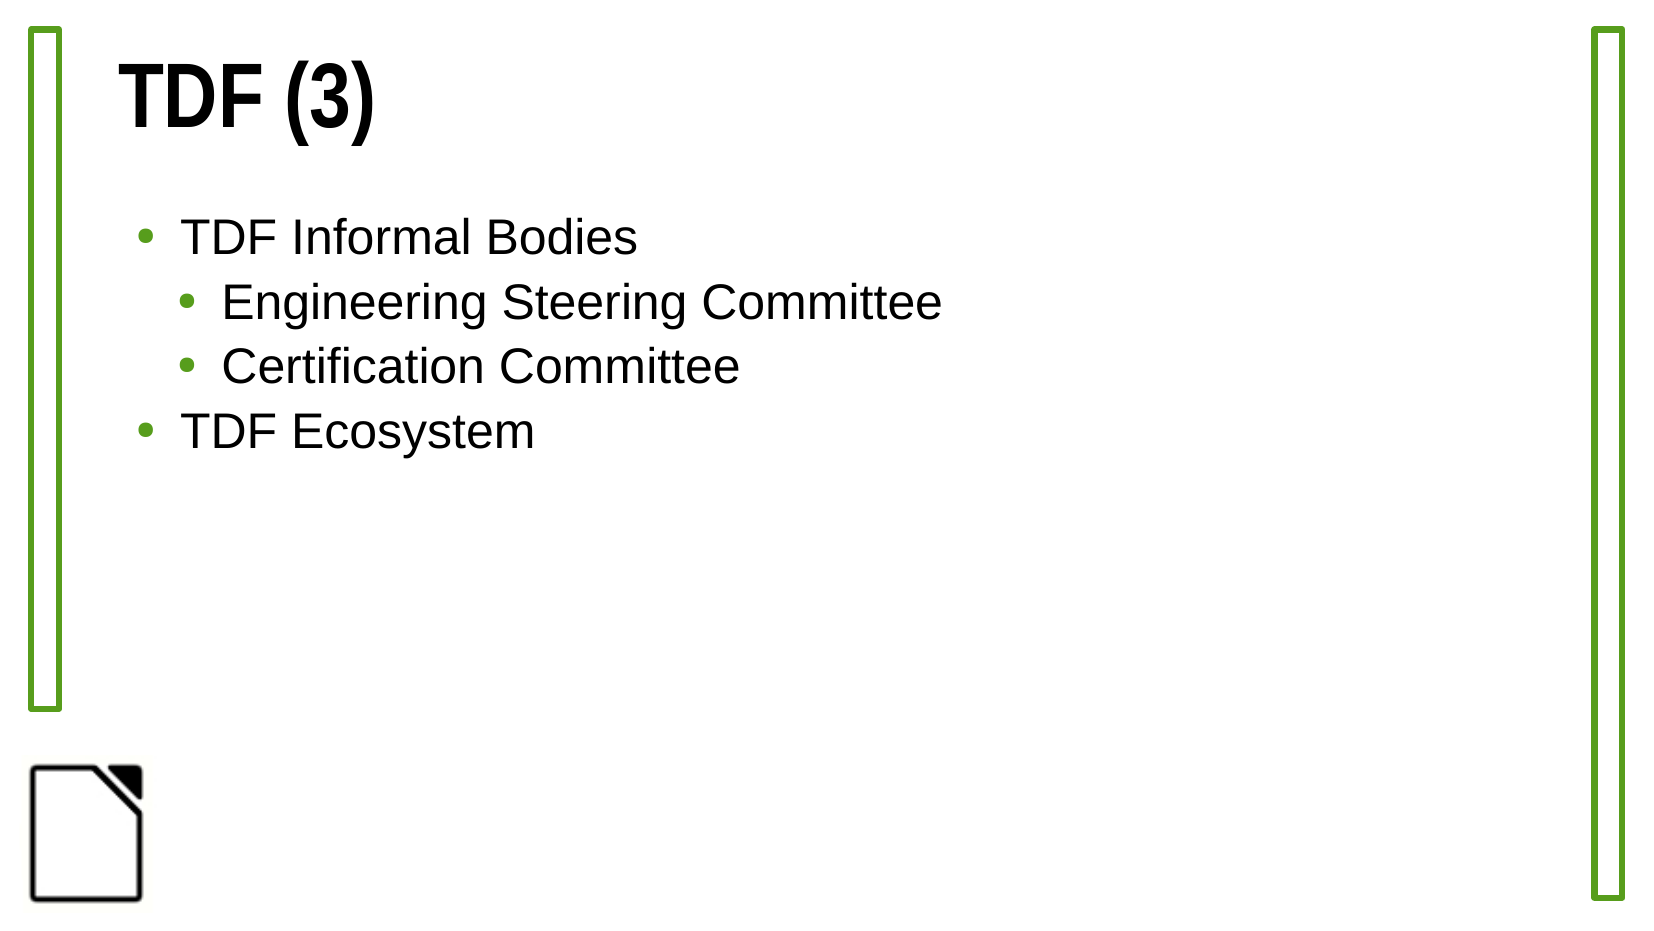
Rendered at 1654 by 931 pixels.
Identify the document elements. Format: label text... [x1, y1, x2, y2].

title TDF (3) [118, 35, 1536, 154]
list TDF Informal Bodies Engineering Steering Committee Certification Committee TDF Ecosystem [118, 209, 1536, 830]
picture [9, 755, 166, 913]
